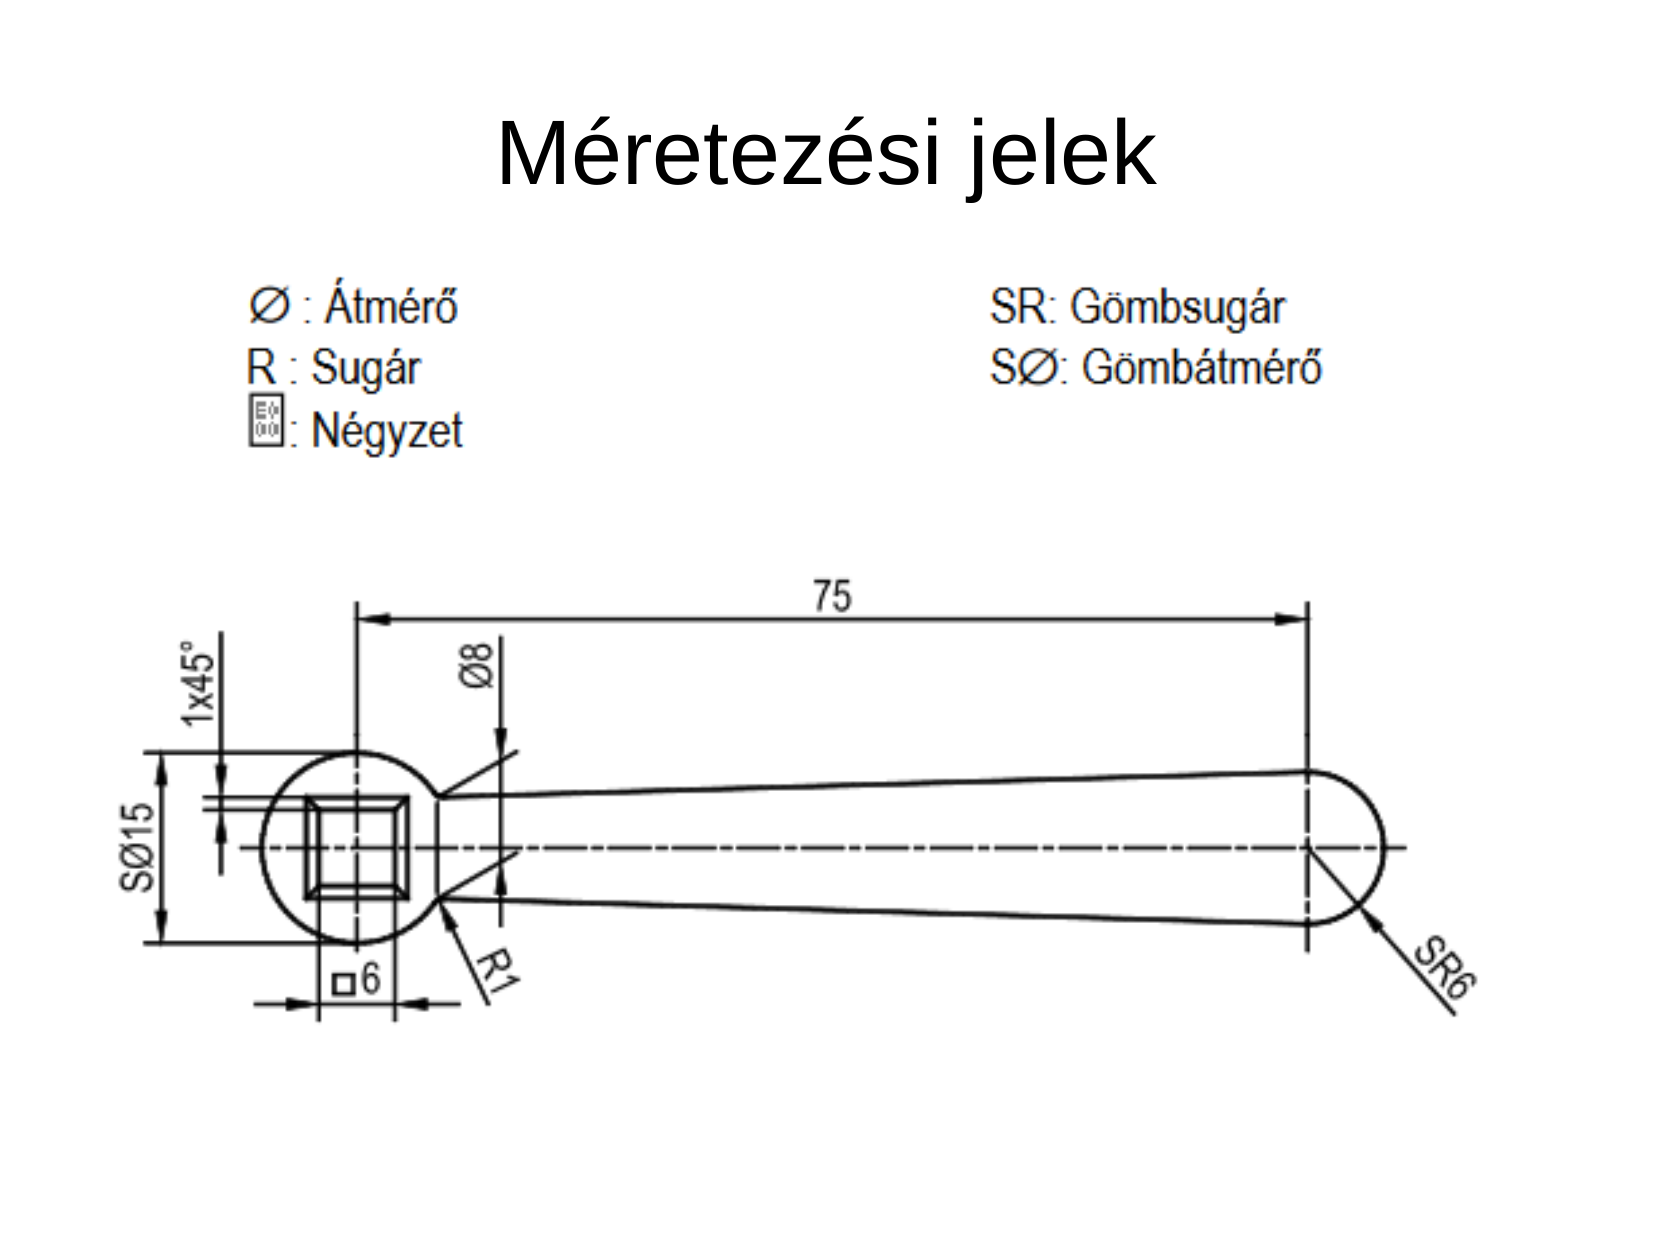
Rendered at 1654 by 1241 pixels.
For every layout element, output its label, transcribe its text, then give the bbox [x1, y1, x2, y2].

title Méretezési jelek [82, 49, 1571, 257]
picture [90, 543, 1502, 1063]
picture [224, 253, 1346, 473]
